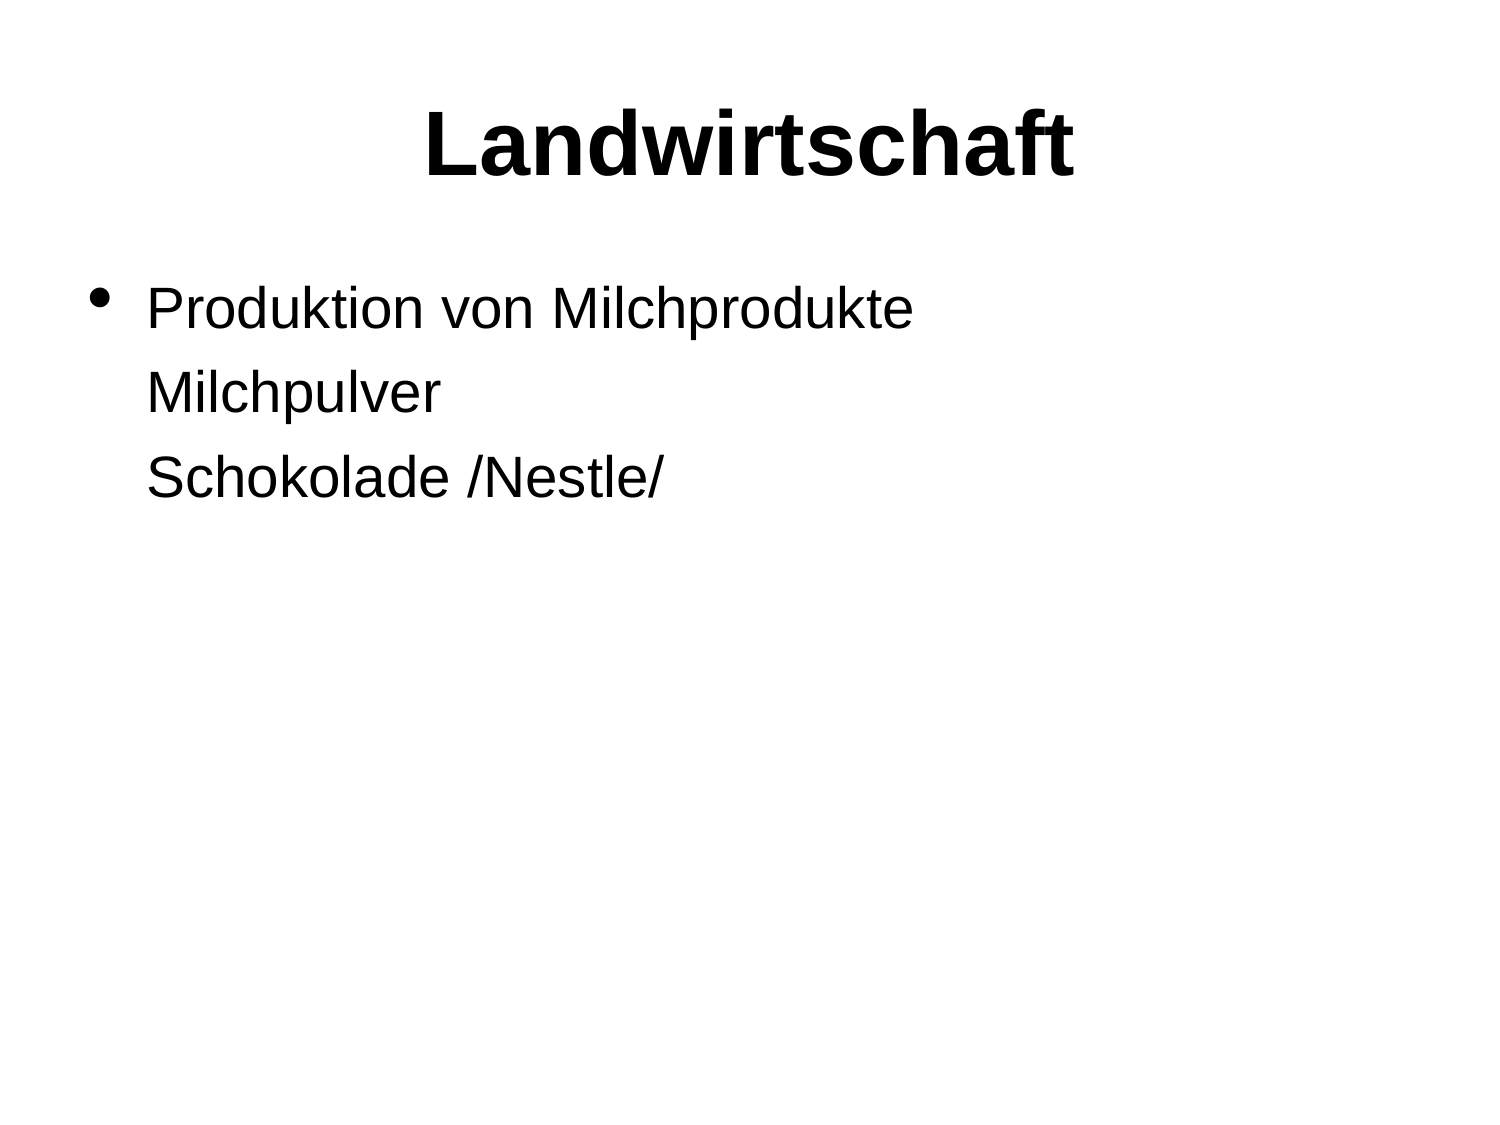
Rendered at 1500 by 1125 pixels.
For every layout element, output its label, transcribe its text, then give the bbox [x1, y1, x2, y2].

list Produktion von Milchprodukte Milchpulver Schokolade /Nestle/ [75, 262, 1426, 1006]
title Landwirtschaft [75, 45, 1426, 233]
